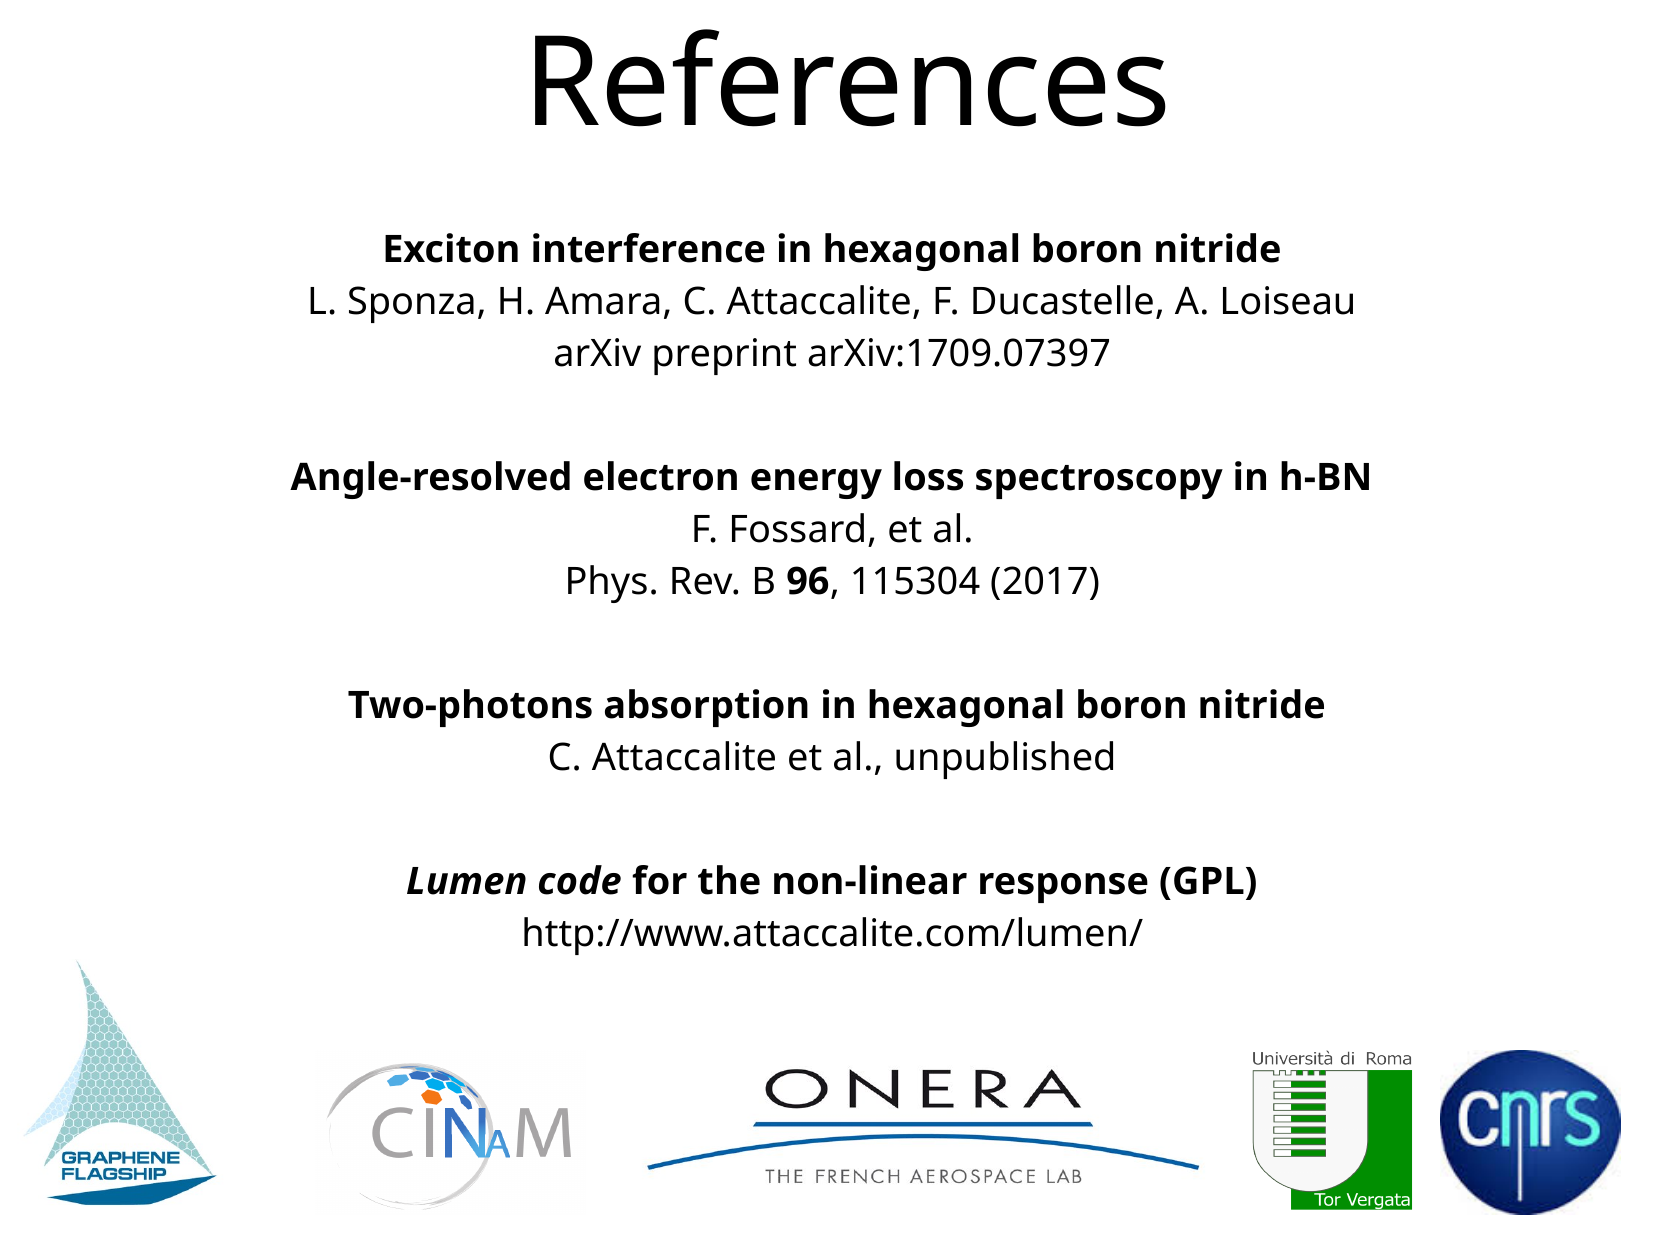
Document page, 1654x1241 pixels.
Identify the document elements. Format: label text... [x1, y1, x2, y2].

picture [1239, 1045, 1426, 1216]
picture [1440, 1050, 1621, 1216]
title References [120, 0, 1609, 150]
list Exciton interference in hexagonal boron nitride L. Sponza, H. Amara, C. Attaccalite, F. Ducastelle, A. Loiseau arXiv preprint arXiv:1709.07397 Angle-resolved electron energy loss spectroscopy in h-BN F. Fossard, et al. Phys. Rev. B 96, 115304 (2017) Two-photons absorption in hexagonal boron nitride C. Attaccalite et al., unpublished Lumen code for the non-linear response (GPL) http://www.attaccalite.com/lumen/ [45, 150, 1621, 961]
picture [630, 1049, 1216, 1203]
picture [315, 1050, 586, 1216]
picture [17, 959, 226, 1216]
